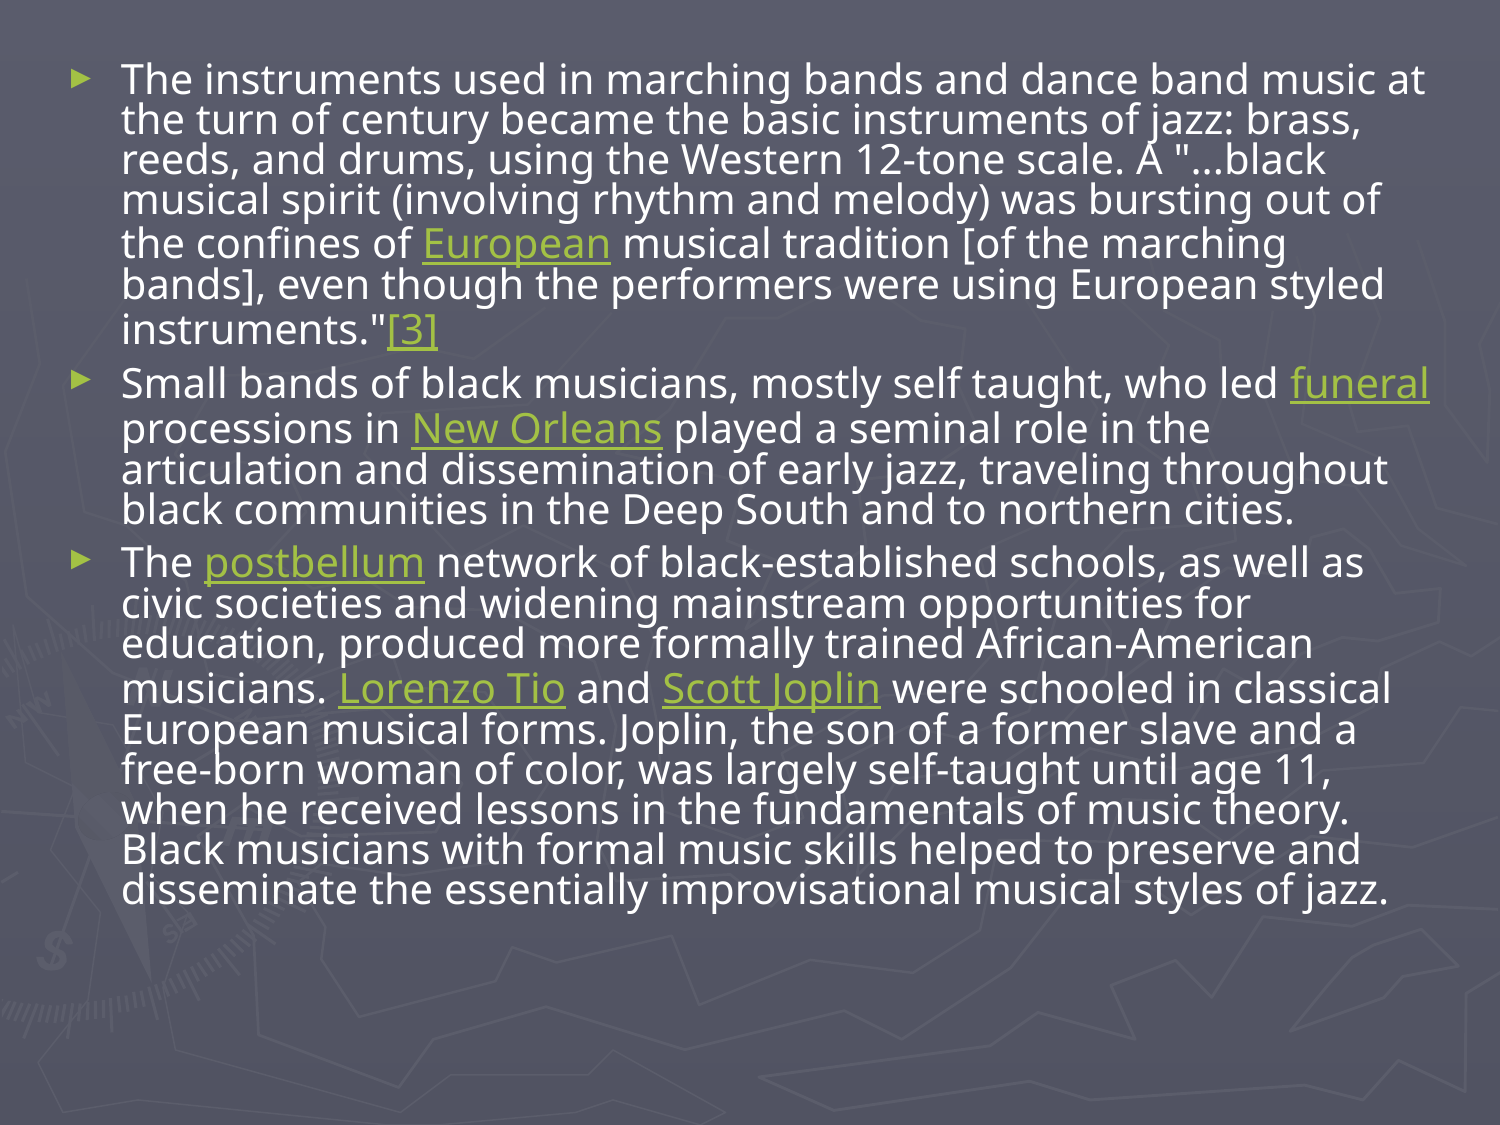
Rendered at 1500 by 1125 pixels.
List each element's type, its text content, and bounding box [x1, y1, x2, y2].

list The instruments used in marching bands and dance band music at the turn of century became the basic instruments of jazz: brass, reeds, and drums, using the Western 12-tone scale. A "...black musical spirit (involving rhythm and melody) was bursting out of the confines of European musical tradition [of the marching bands], even though the performers were using European styled instruments."[3] Small bands of black musicians, mostly self taught, who led funeral processions in New Orleans played a seminal role in the articulation and dissemination of early jazz, traveling throughout black communities in the Deep South and to northern cities. The postbellum network of black-established schools, as well as civic societies and widening mainstream opportunities for education, produced more formally trained African-American musicians. Lorenzo Tio and Scott Joplin were schooled in classical European musical forms. Joplin, the son of a former slave and a free-born woman of color, was largely self-taught until age 11, when he received lessons in the fundamentals of music theory. Black musicians with formal music skills helped to preserve and disseminate the essentially improvisational musical styles of jazz. [49, 54, 1451, 1001]
